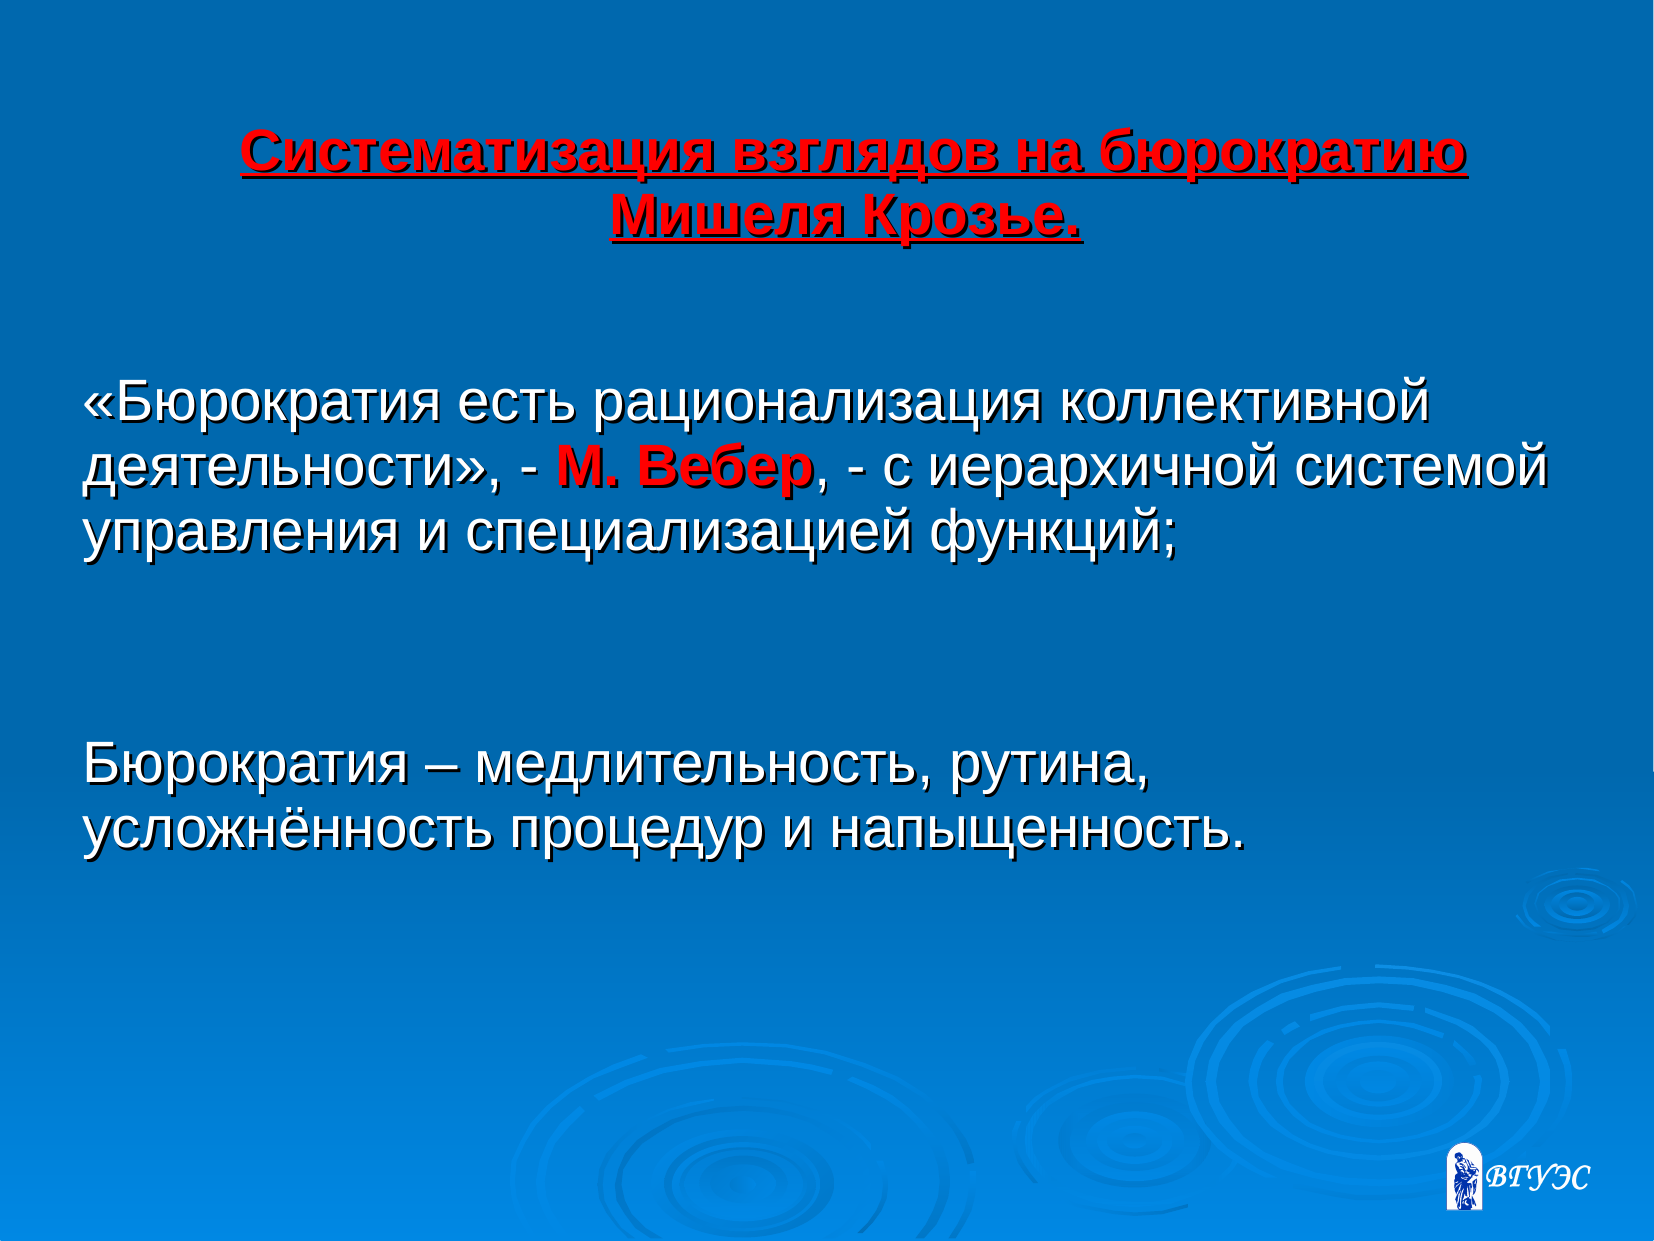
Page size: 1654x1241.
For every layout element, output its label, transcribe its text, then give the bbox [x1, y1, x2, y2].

list «Бюрократия есть рационализация коллективной деятельности», - М. Вебер, - с иерархичной системой управления и специализацией функций; Бюрократия – медлительность, рутина, усложнённость процедур и напыщенность. [82, 290, 1571, 1109]
picture [1446, 1142, 1592, 1211]
title Систематизация взглядов на бюрократию Мишеля Крозье. [147, 10, 1559, 290]
